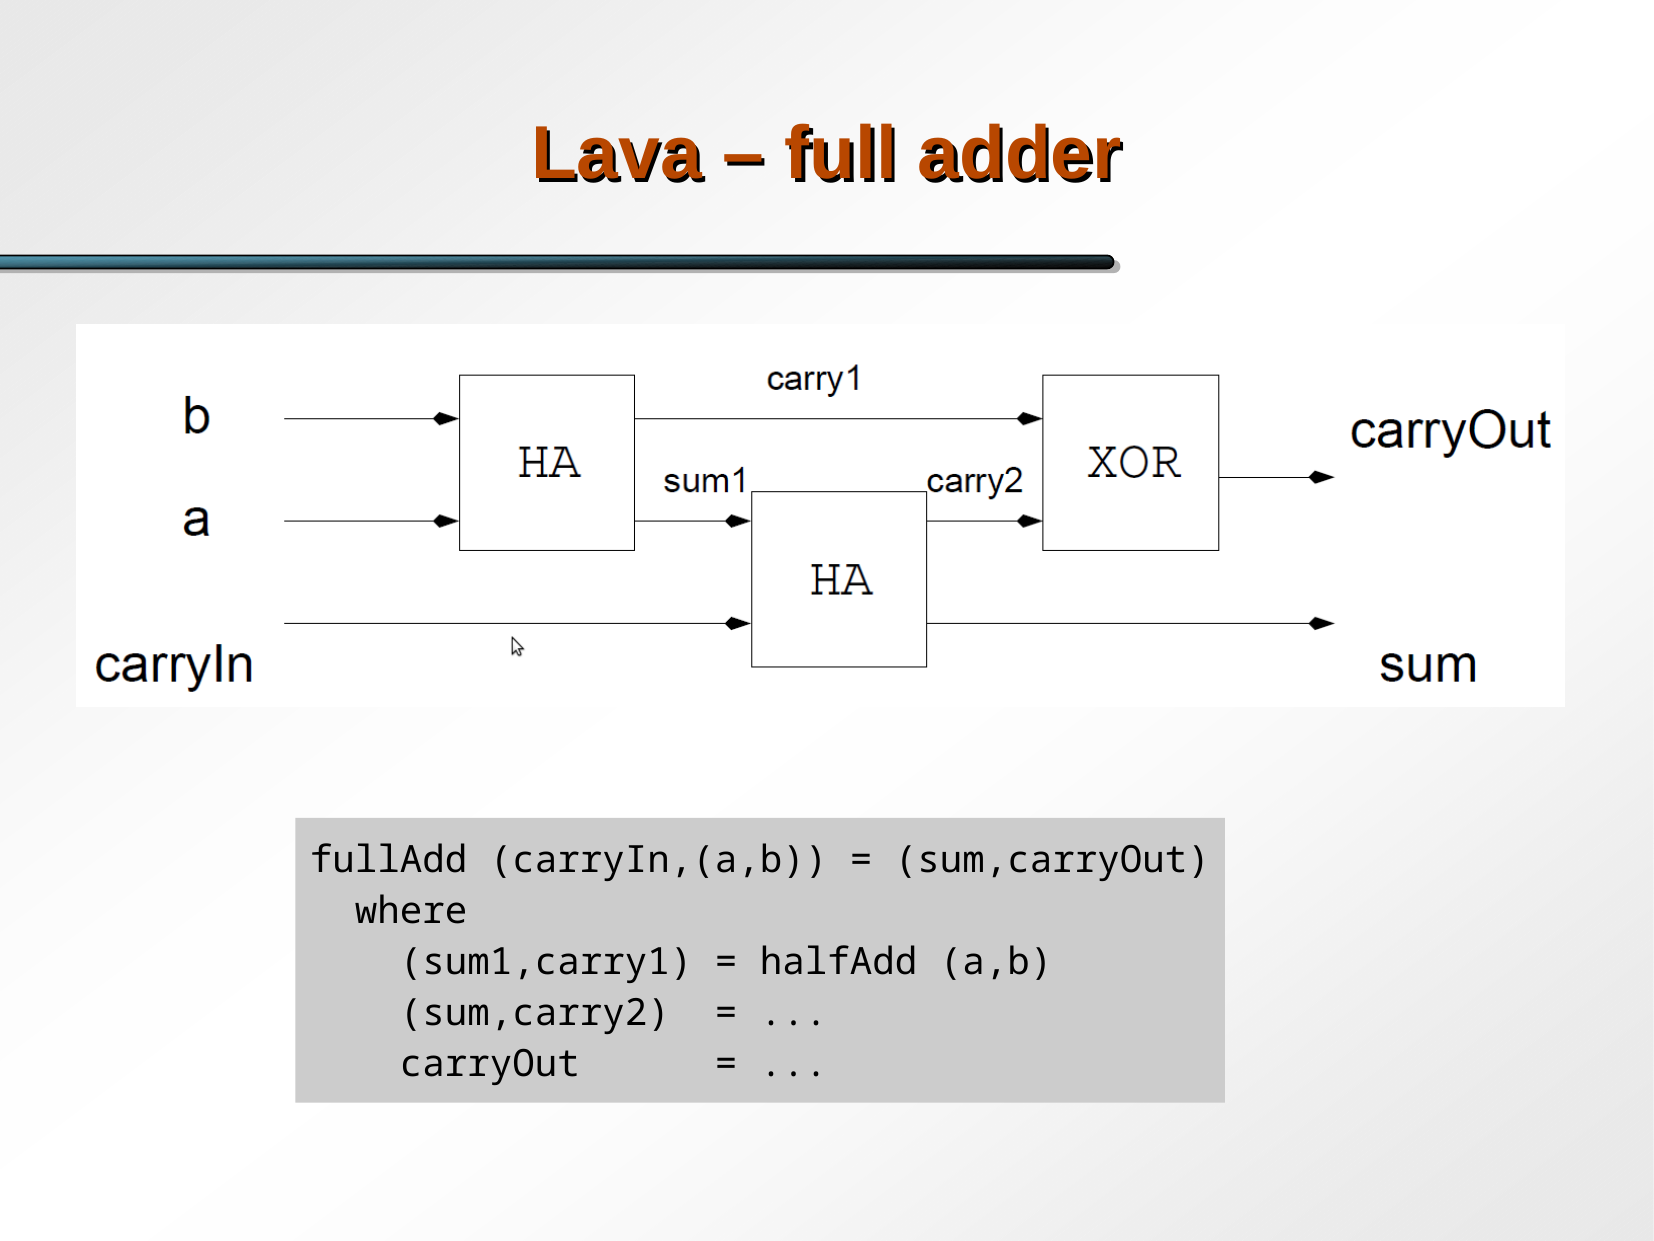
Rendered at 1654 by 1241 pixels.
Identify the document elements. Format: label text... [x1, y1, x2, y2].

text_box fullAdd (carryIn,(a,b)) = (sum,carryOut) where (sum1,carry1) = halfAdd (a,b) (sum,carry2) = ... carryOut = ... [295, 817, 1225, 1103]
title Lava – full adder [82, 49, 1571, 257]
picture [76, 324, 1565, 707]
